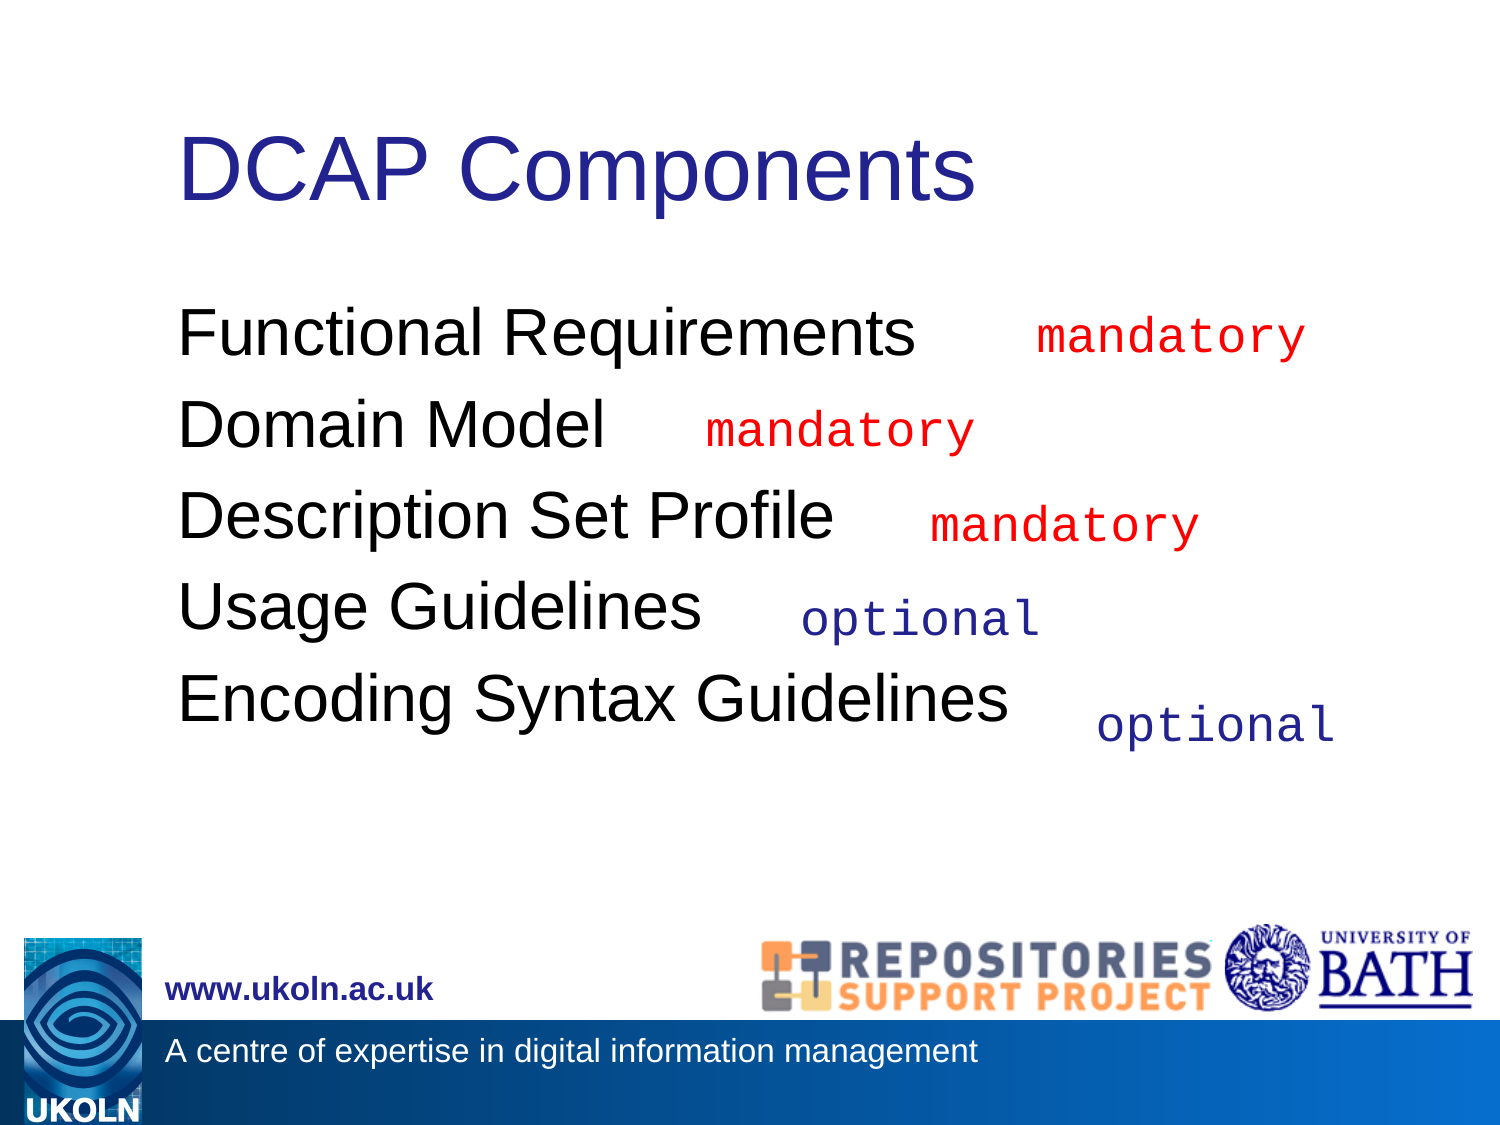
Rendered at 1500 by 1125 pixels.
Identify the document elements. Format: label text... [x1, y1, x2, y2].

text_box mandatory [915, 491, 1216, 564]
picture [24, 950, 142, 1125]
picture [1224, 924, 1473, 1015]
text_box optional [1080, 692, 1351, 765]
list Functional Requirements Domain Model Description Set Profile Usage Guidelines Encoding Syntax Guidelines [162, 287, 1375, 938]
picture [761, 940, 1212, 1013]
title DCAP Components [162, 87, 1375, 250]
text_box mandatory [1021, 302, 1322, 375]
text_box optional [785, 586, 1056, 659]
text_box mandatory [690, 397, 991, 470]
